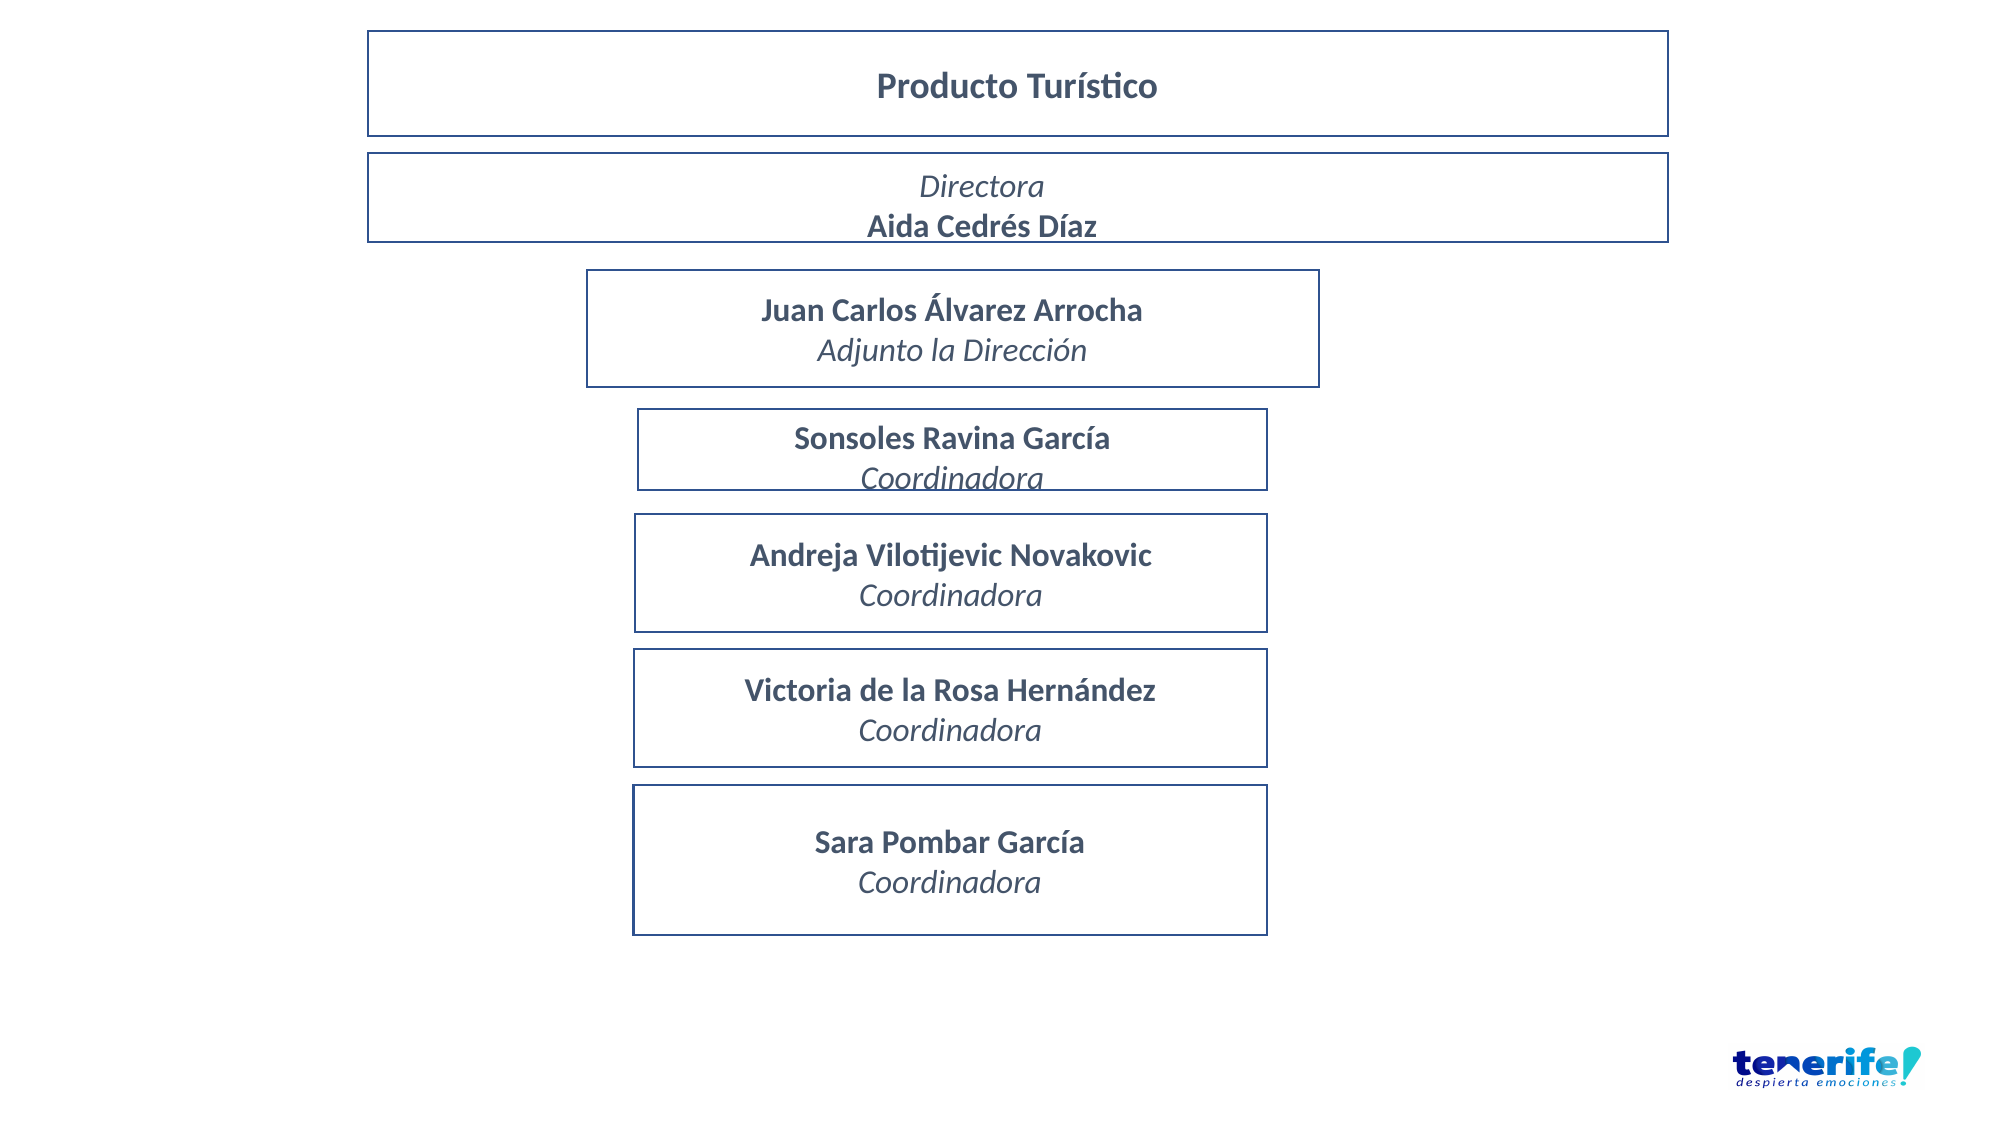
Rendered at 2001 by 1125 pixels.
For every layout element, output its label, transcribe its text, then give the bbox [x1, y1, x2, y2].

text_box Sonsoles Ravina García Coordinadora [638, 409, 1267, 490]
text_box Sara Pombar García Coordinadora [633, 785, 1267, 935]
text_box Producto Turístico [368, 31, 1668, 136]
text_box Juan Carlos Álvarez Arrocha Adjunto la Dirección [587, 270, 1319, 387]
text_box Victoria de la Rosa Hernández Coordinadora [634, 649, 1267, 767]
text_box Andreja Vilotijevic Novakovic Coordinadora [635, 514, 1267, 632]
text_box Directora Aida Cedrés Díaz [646, 156, 1319, 251]
picture [1728, 1043, 1925, 1090]
